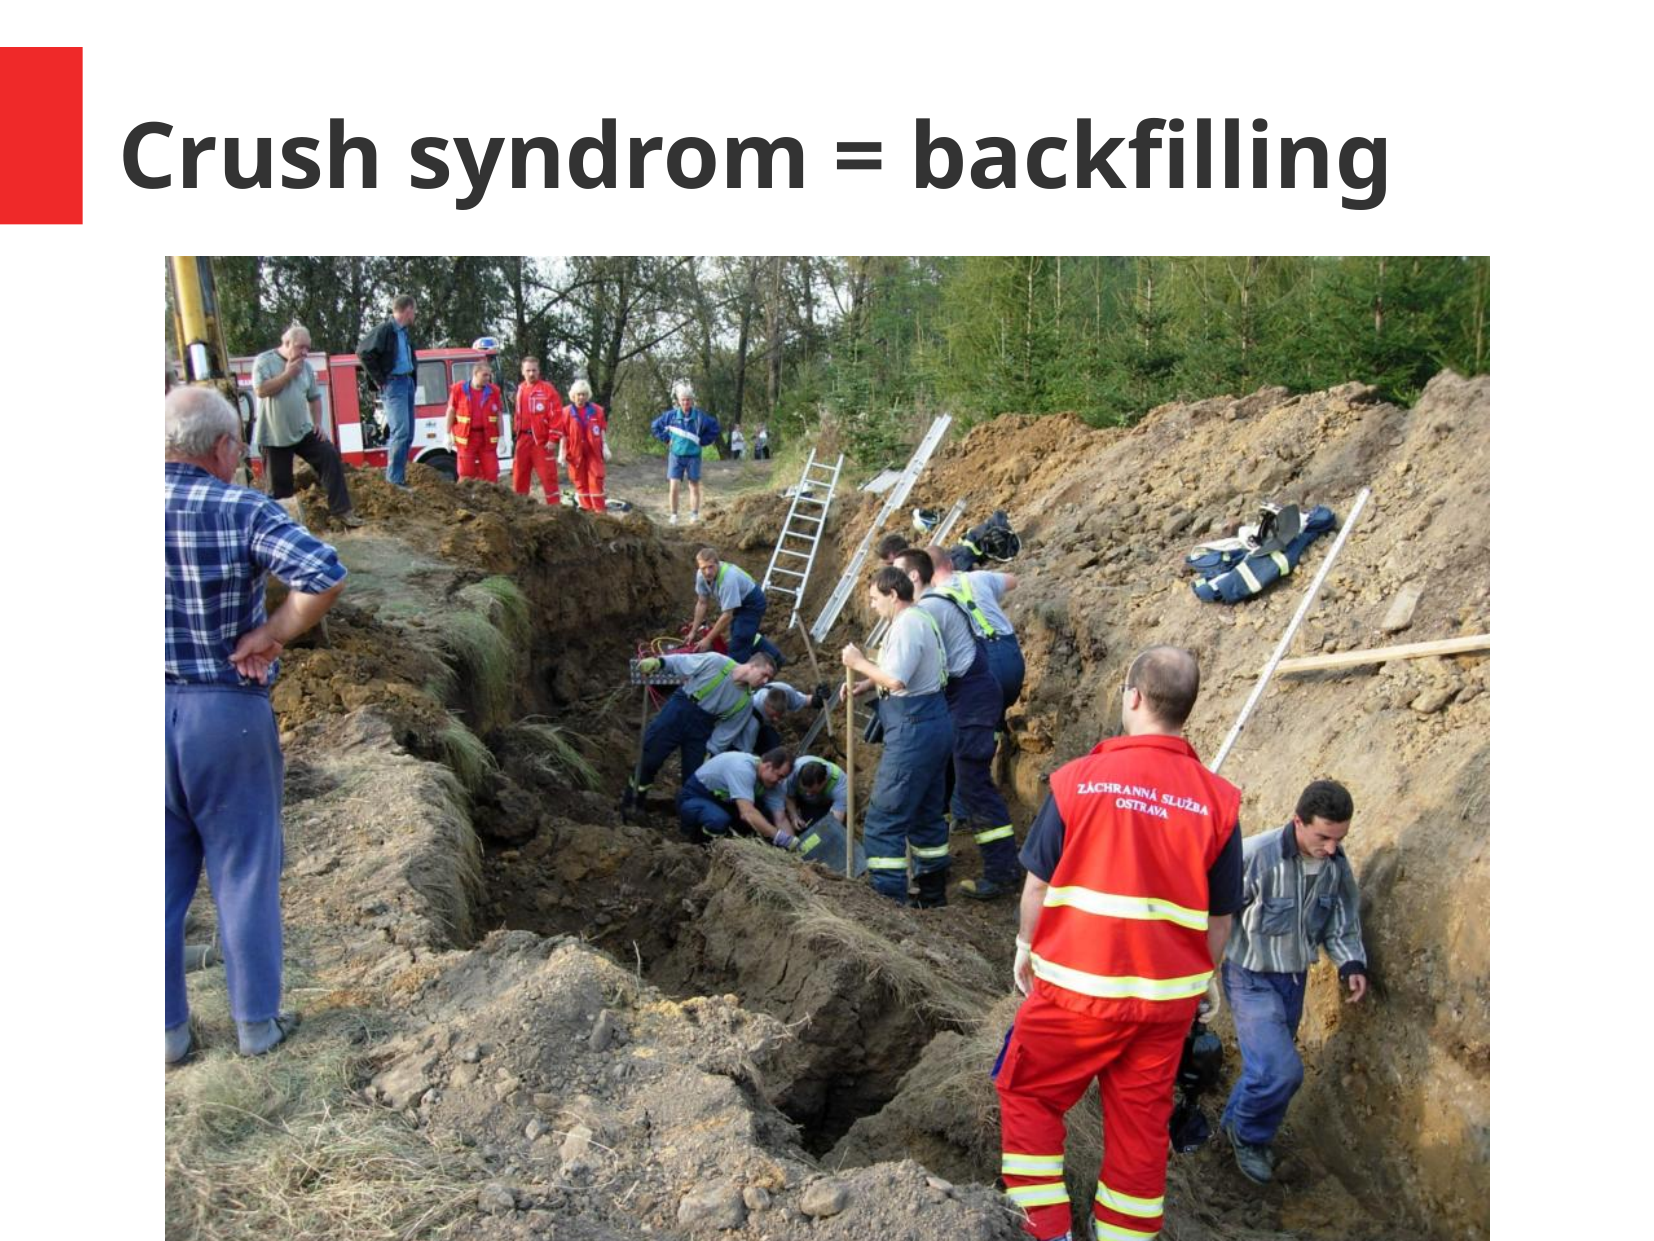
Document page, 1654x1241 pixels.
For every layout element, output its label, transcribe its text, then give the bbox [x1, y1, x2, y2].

picture [165, 256, 1490, 1241]
title Crush syndrom = backfilling [118, 49, 1571, 257]
